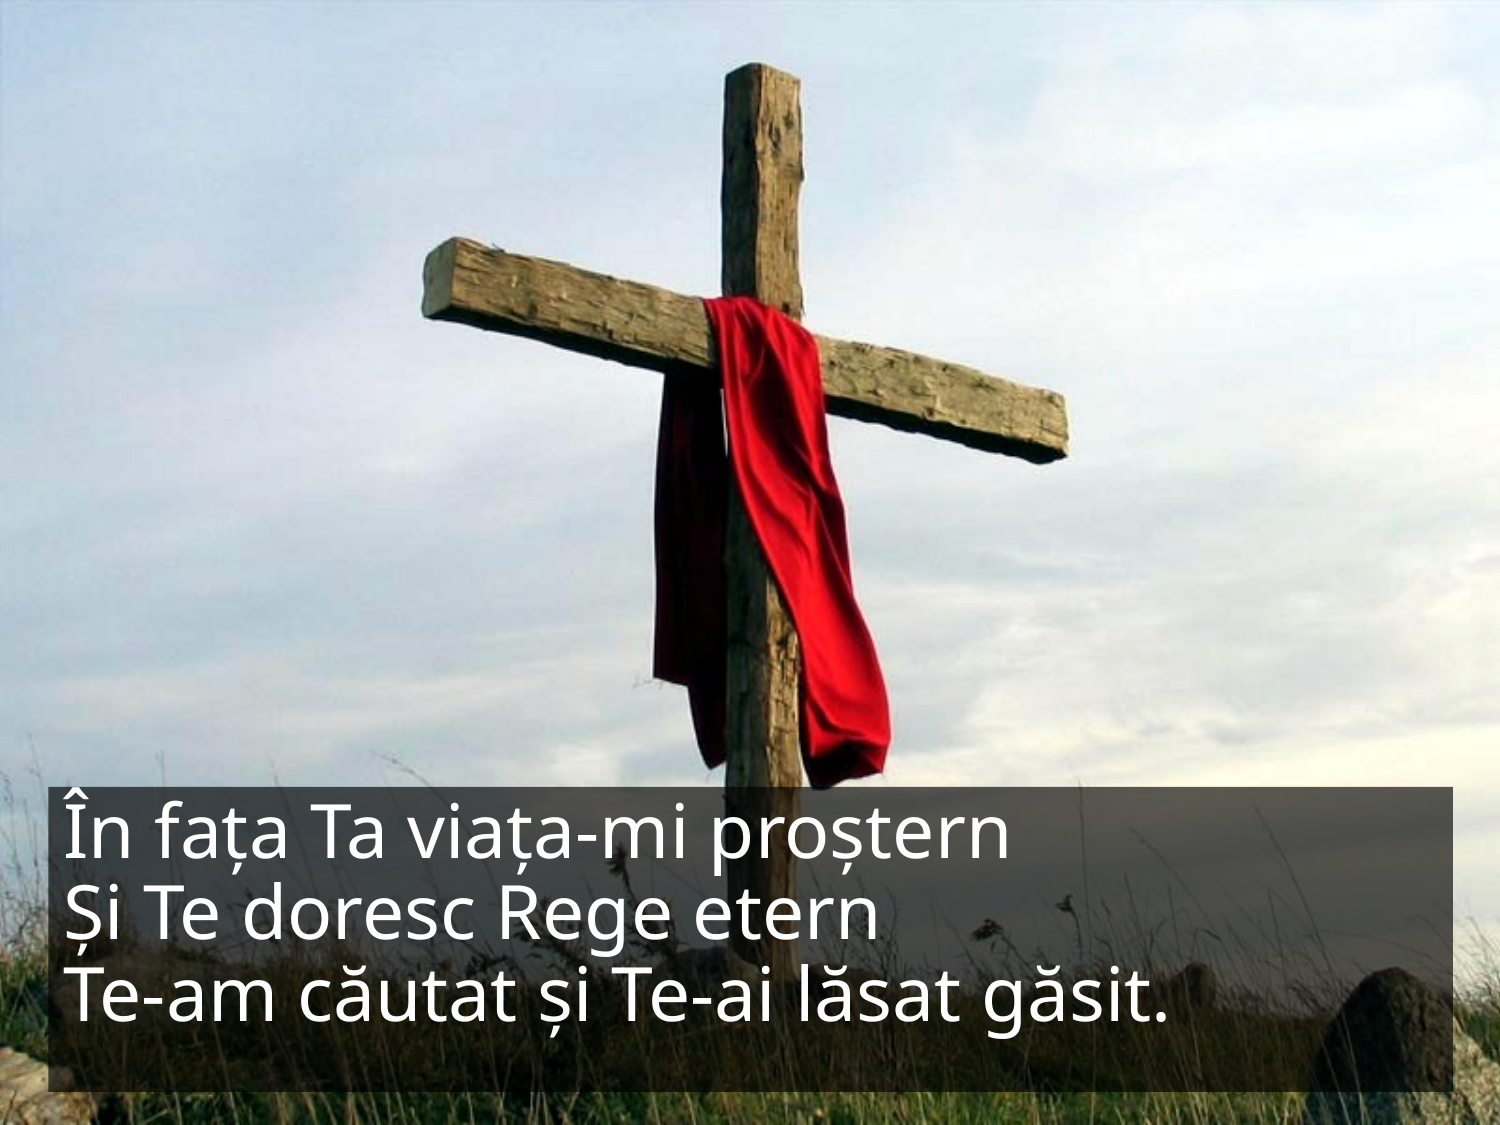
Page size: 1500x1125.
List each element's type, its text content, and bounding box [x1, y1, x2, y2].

text_box În fața Ta viața-mi proștern Și Te doresc Rege etern Te-am căutat și Te-ai lăsat găsit. [48, 786, 1453, 1092]
picture [0, 0, 1500, 1125]
